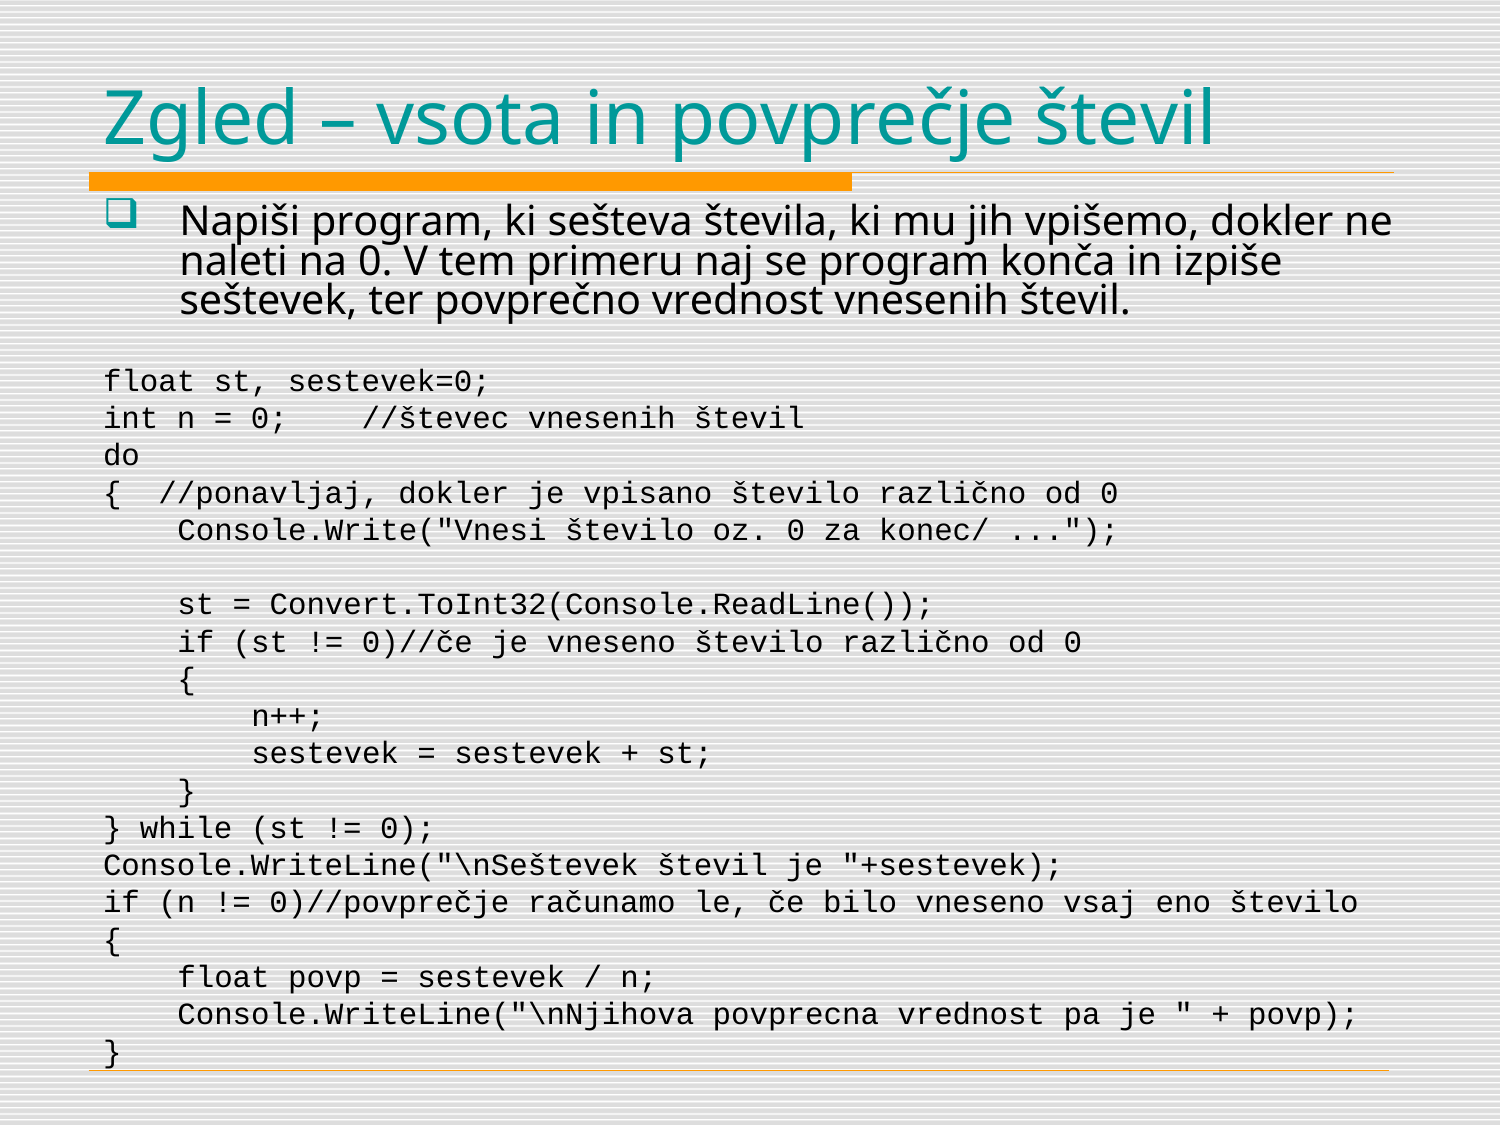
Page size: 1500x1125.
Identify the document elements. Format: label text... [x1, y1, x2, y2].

list Napiši program, ki sešteva števila, ki mu jih vpišemo, dokler ne naleti na 0. V tem primeru naj se program konča in izpiše seštevek, ter povprečno vrednost vnesenih števil. float st, sestevek=0; int n = 0; //števec vnesenih števil do { //ponavljaj, dokler je vpisano število različno od 0 Console.Write("Vnesi število oz. 0 za konec/ ..."); st = Convert.ToInt32(Console.ReadLine()); if (st != 0)//če je vneseno število različno od 0 { n++; sestevek = sestevek + st; } } while (st != 0); Console.WriteLine("\nSeštevek števil je "+sestevek); if (n != 0)//povprečje računamo le, če bilo vneseno vsaj eno število { float povp = sestevek / n; Console.WriteLine("\nNjihova povprecna vrednost pa je " + povp); } [88, 196, 1483, 1087]
picture [0, 0, 1500, 1125]
title Zgled – vsota in povprečje števil [88, 54, 1401, 167]
